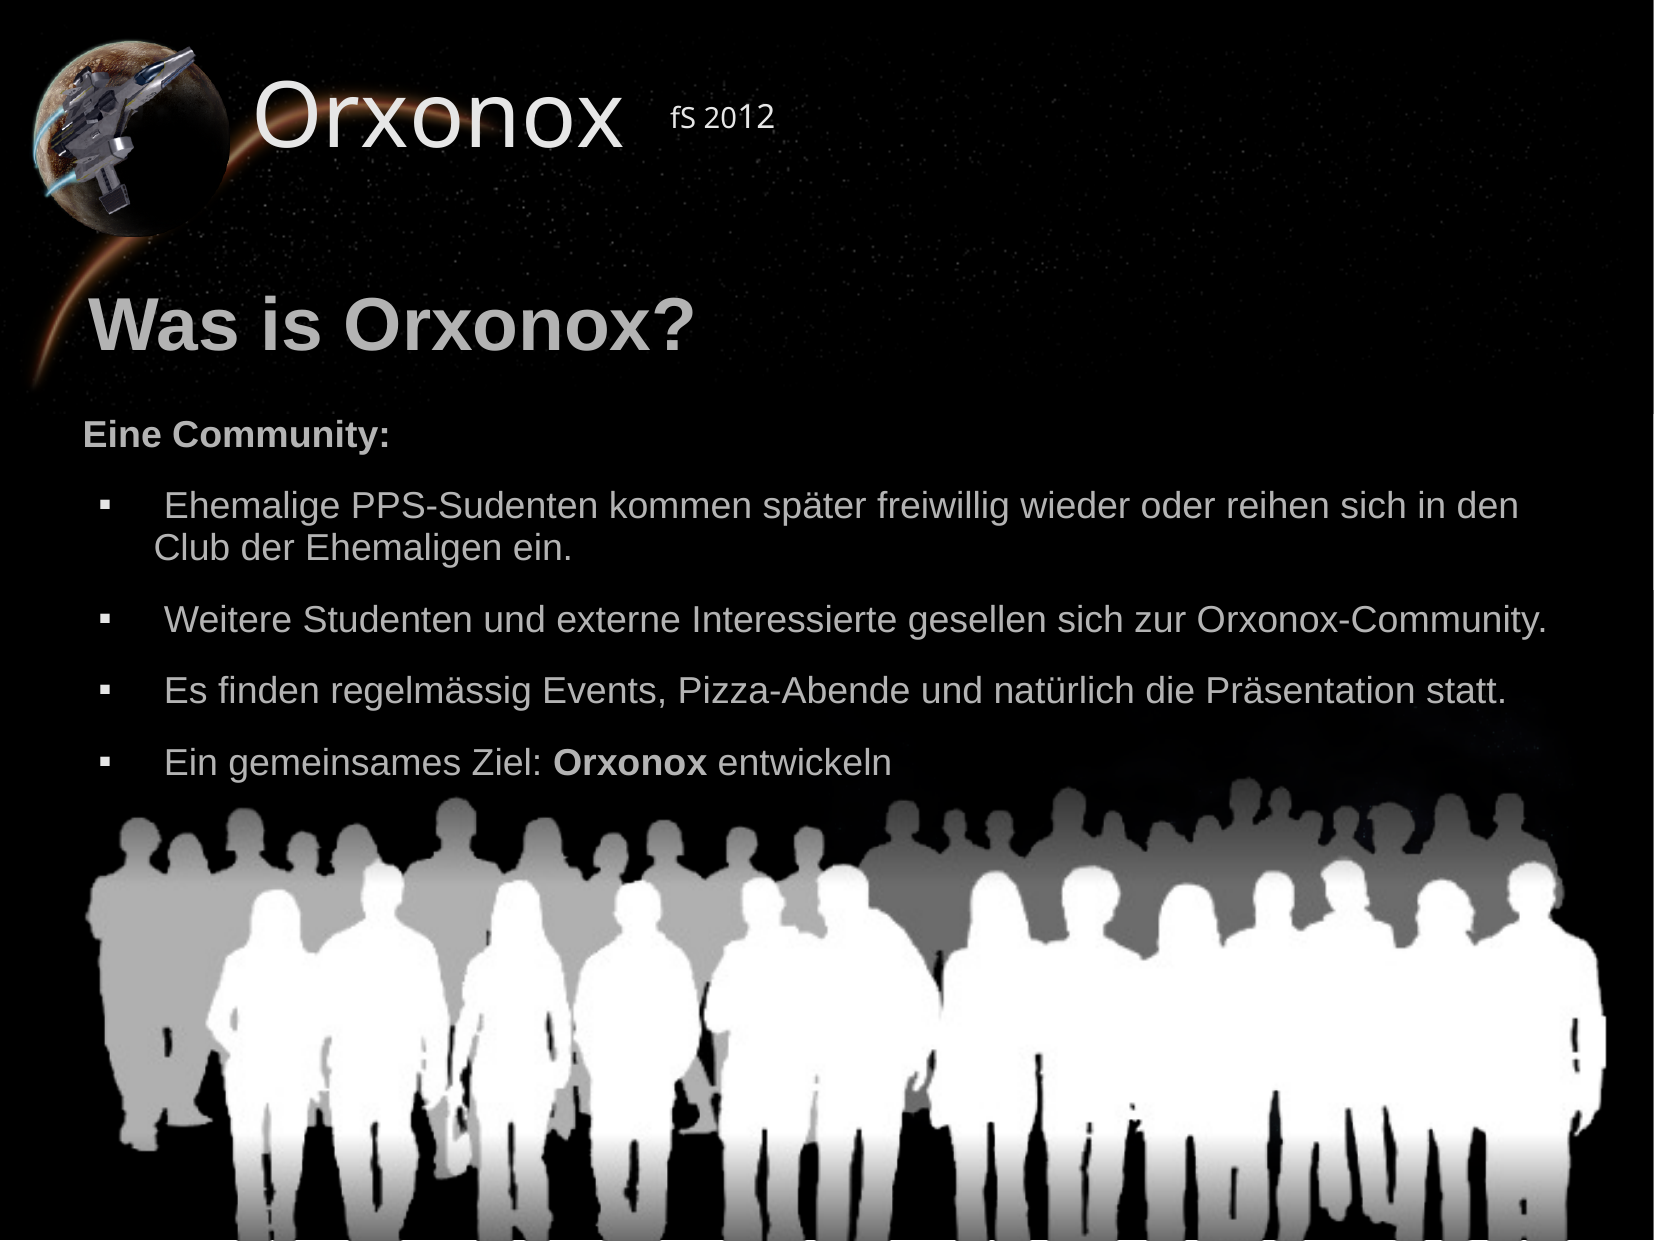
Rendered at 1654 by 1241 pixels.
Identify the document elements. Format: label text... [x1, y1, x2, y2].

list Eine Community: Ehemalige PPS-Sudenten kommen später freiwillig wieder oder reihen sich in den Club der Ehemaligen ein. Weitere Studenten und externe Interessierte gesellen sich zur Orxonox-Community. Es finden regelmässig Events, Pizza-Abende und natürlich die Präsentation statt. Ein gemeinsames Ziel: Orxonox entwickeln [82, 413, 1571, 767]
picture [59, 590, 1654, 1241]
picture [0, 0, 1654, 521]
title Was is Orxonox? [88, 273, 1577, 377]
